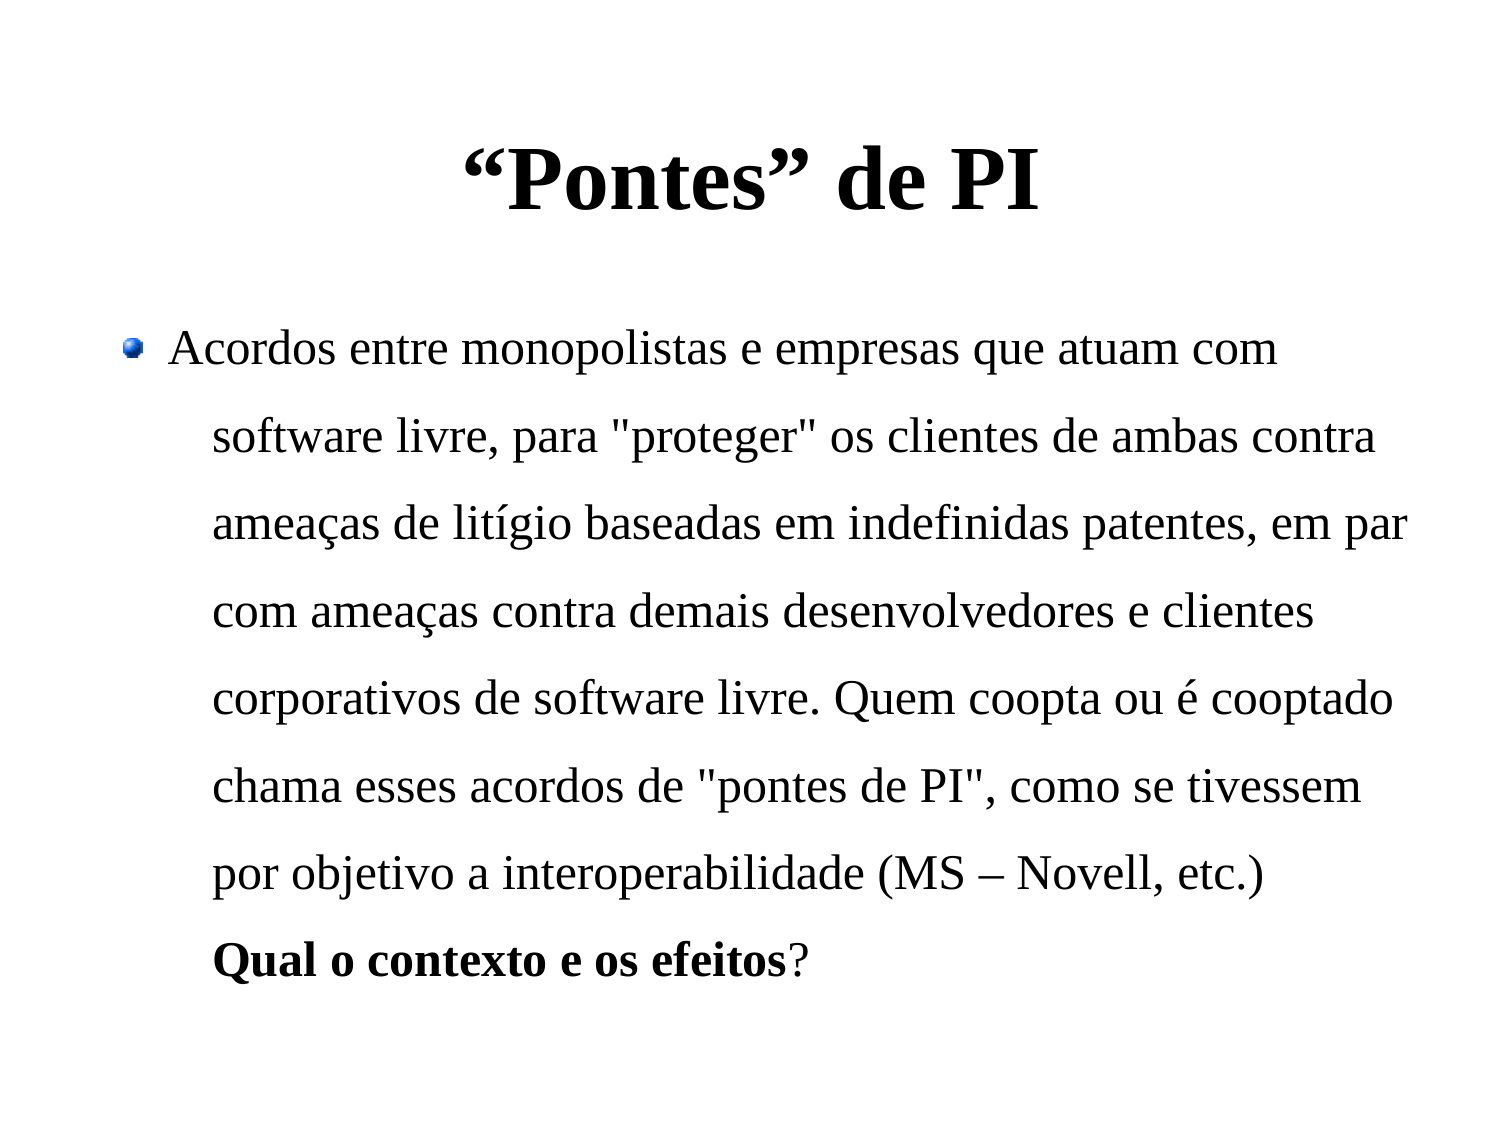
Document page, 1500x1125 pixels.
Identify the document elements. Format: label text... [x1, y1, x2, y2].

text_box Acordos entre monopolistas e empresas que atuam com software livre, para "proteger" os clientes de ambas contra ameaças de litígio baseadas em indefinidas patentes, em par com ameaças contra demais desenvolvedores e clientes corporativos de software livre. Quem coopta ou é cooptado chama esses acordos de "pontes de PI", como se tivessem por objetivo a interoperabilidade (MS – Novell, etc.) Qual o contexto e os efeitos? [108, 280, 1425, 996]
title “Pontes” de PI [87, 52, 1416, 307]
